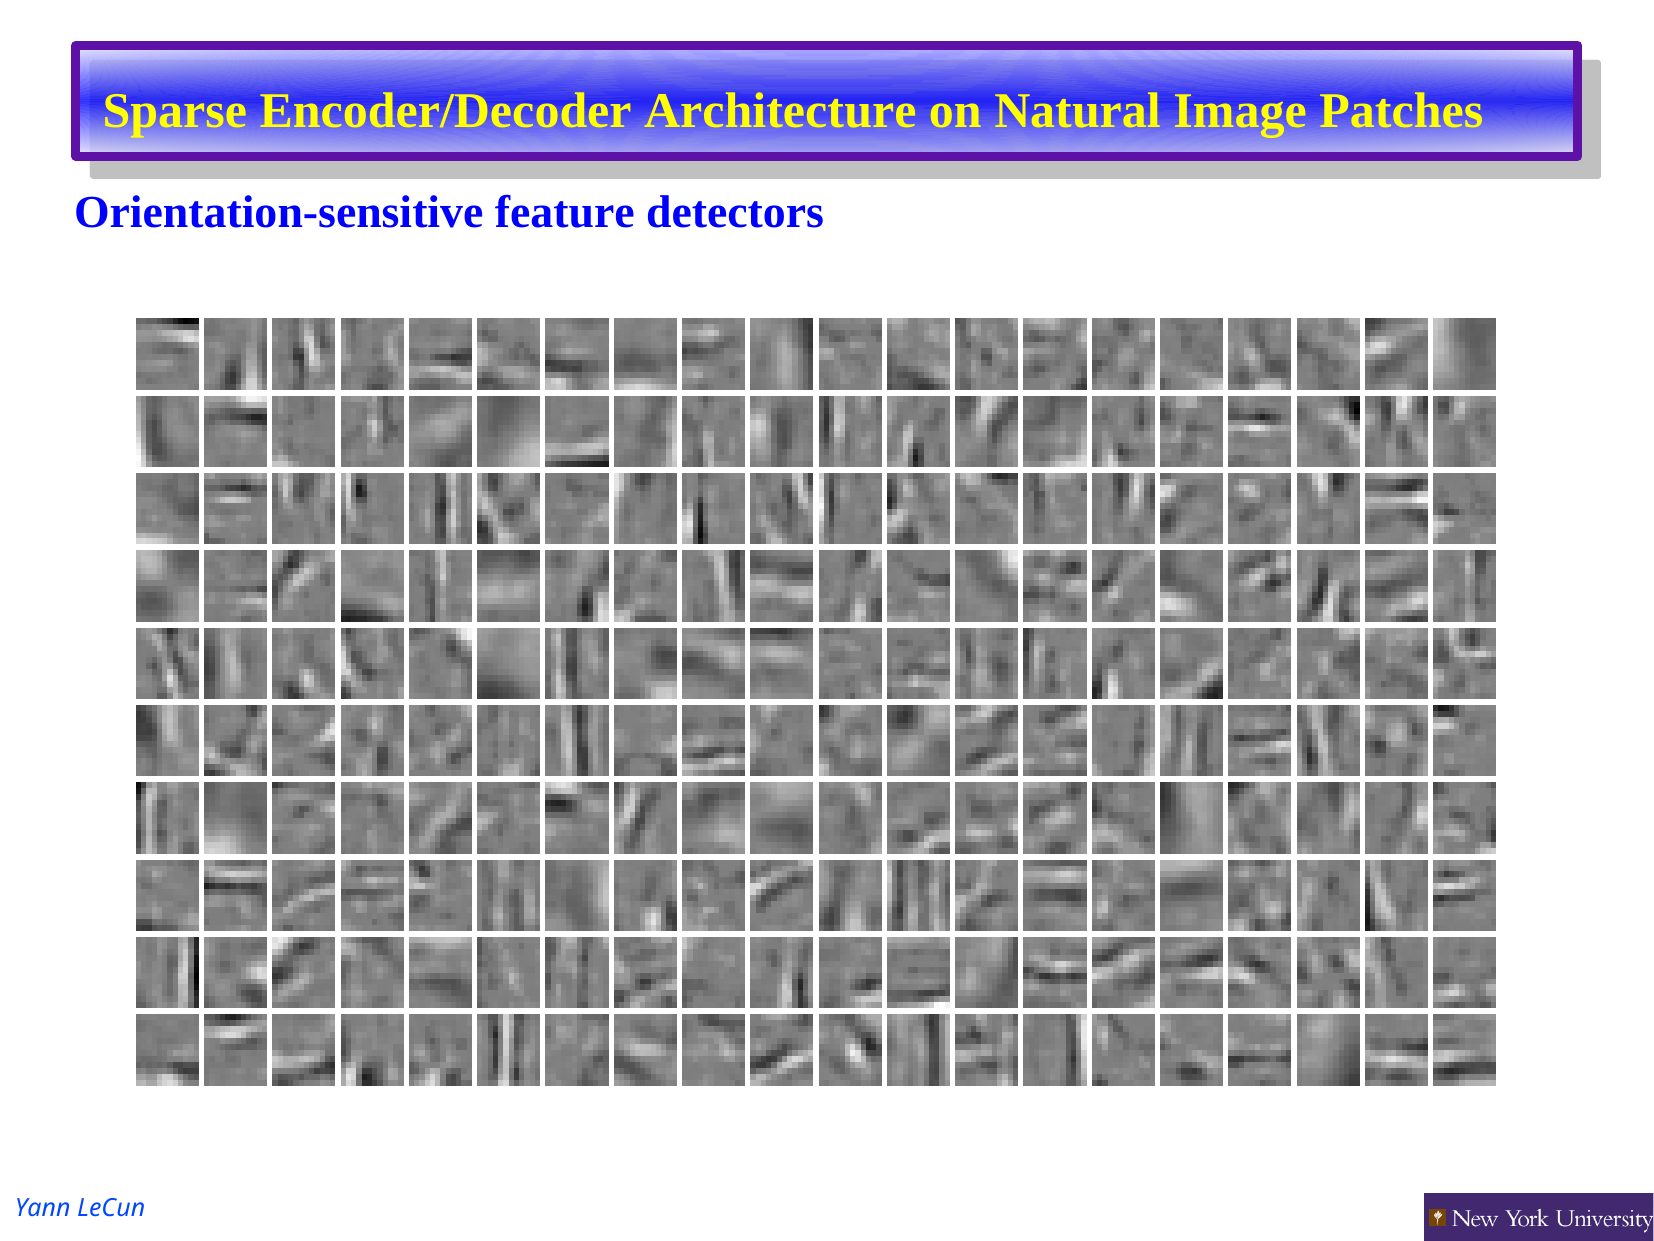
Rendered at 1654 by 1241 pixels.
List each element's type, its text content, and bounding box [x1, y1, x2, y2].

list Orientation-sensitive feature detectors [74, 187, 1447, 1104]
title Sparse Encoder/Decoder Architecture on Natural Image Patches [75, 45, 1578, 157]
picture [131, 313, 1502, 1092]
picture [1424, 1193, 1654, 1241]
